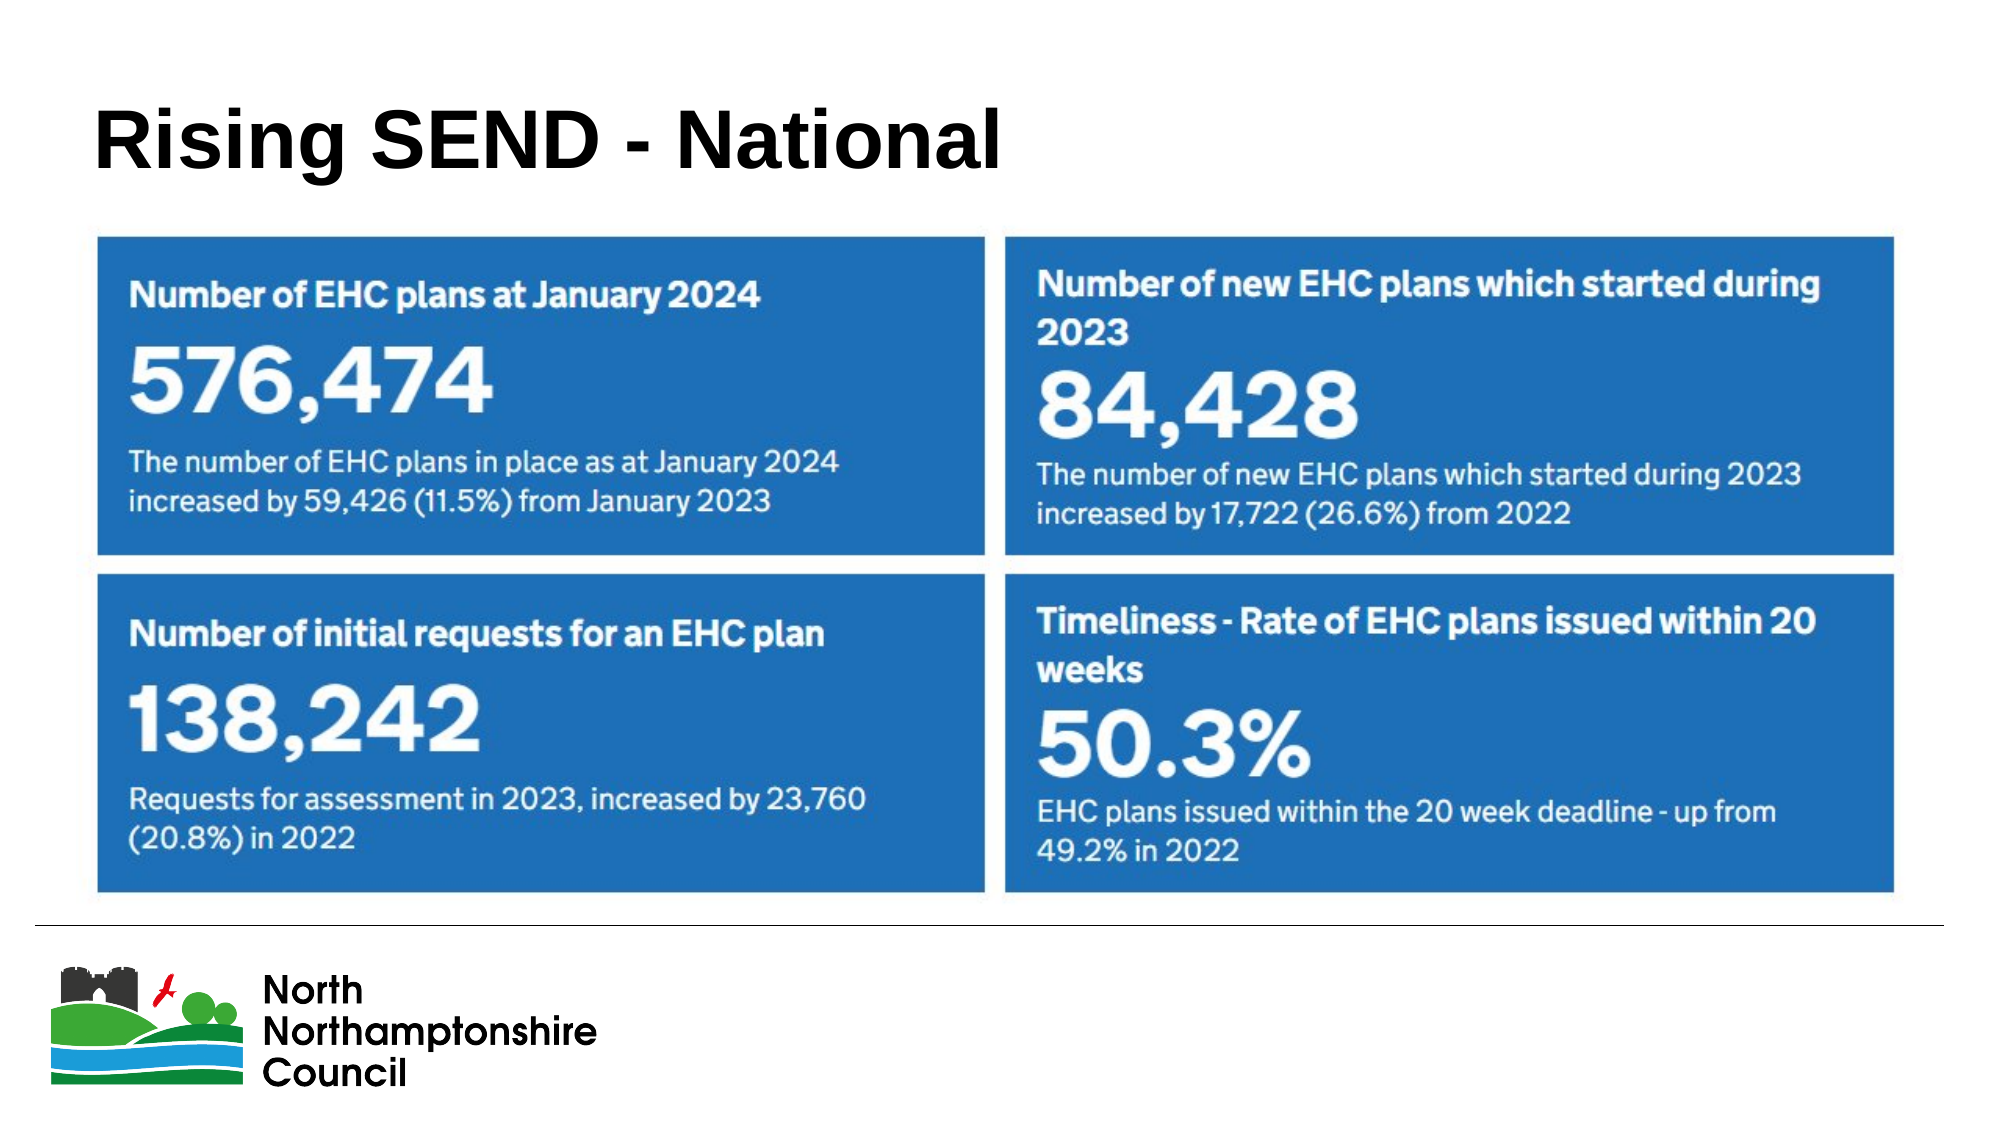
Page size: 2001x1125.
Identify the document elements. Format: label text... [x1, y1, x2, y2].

picture [76, 201, 1924, 924]
picture [34, 951, 610, 1101]
text_box Rising SEND - National [78, 78, 1936, 195]
